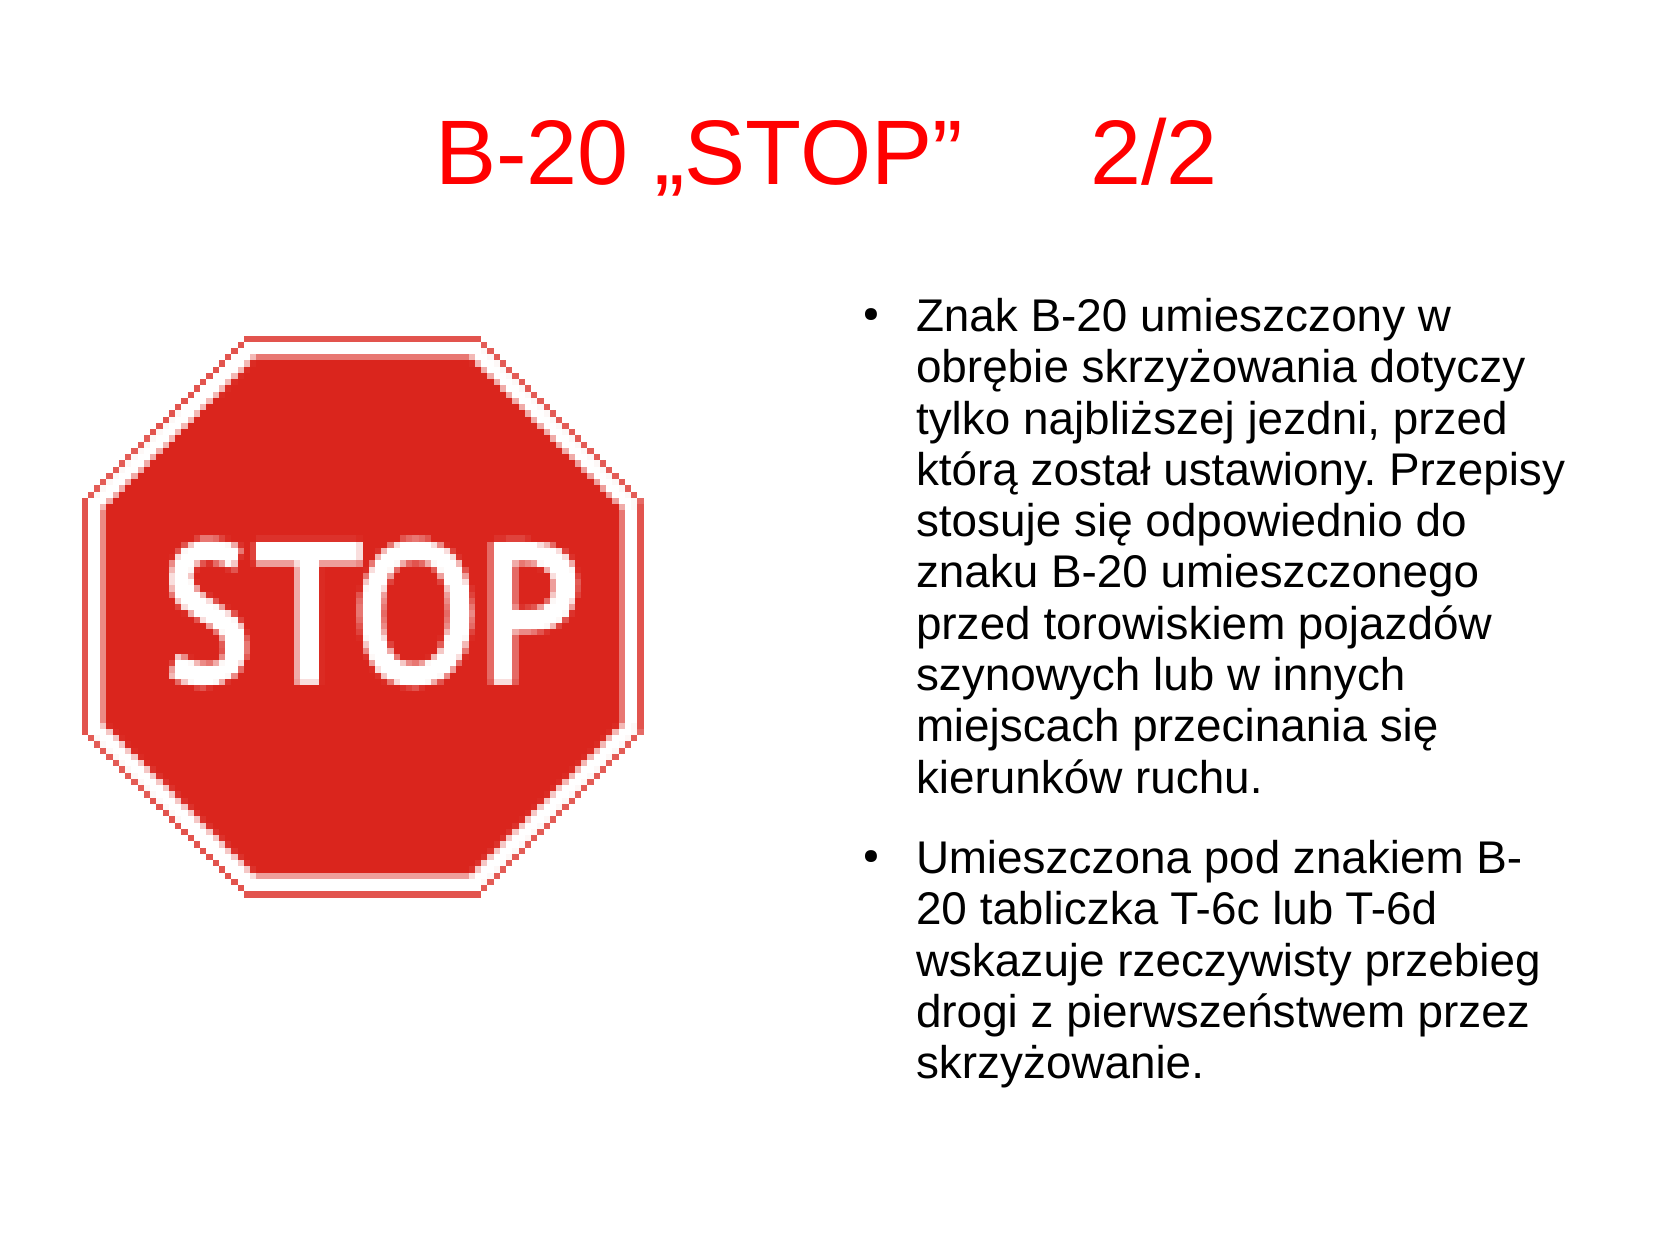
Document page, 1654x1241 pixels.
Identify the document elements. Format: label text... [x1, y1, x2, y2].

title B-20 „STOP” 2/2 [82, 56, 1571, 250]
picture [82, 336, 644, 898]
list Znak B-20 umieszczony w obrębie skrzyżowania dotyczy tylko najbliższej jezdni, przed którą został ustawiony. Przepisy stosuje się odpowiednio do znaku B-20 umieszczonego przed torowiskiem pojazdów szynowych lub w innych miejscach przecinania się kierunków ruchu. Umieszczona pod znakiem B-20 tabliczka T-6c lub T-6d wskazuje rzeczywisty przebieg drogi z pierwszeństwem przez skrzyżowanie. [845, 290, 1572, 1094]
